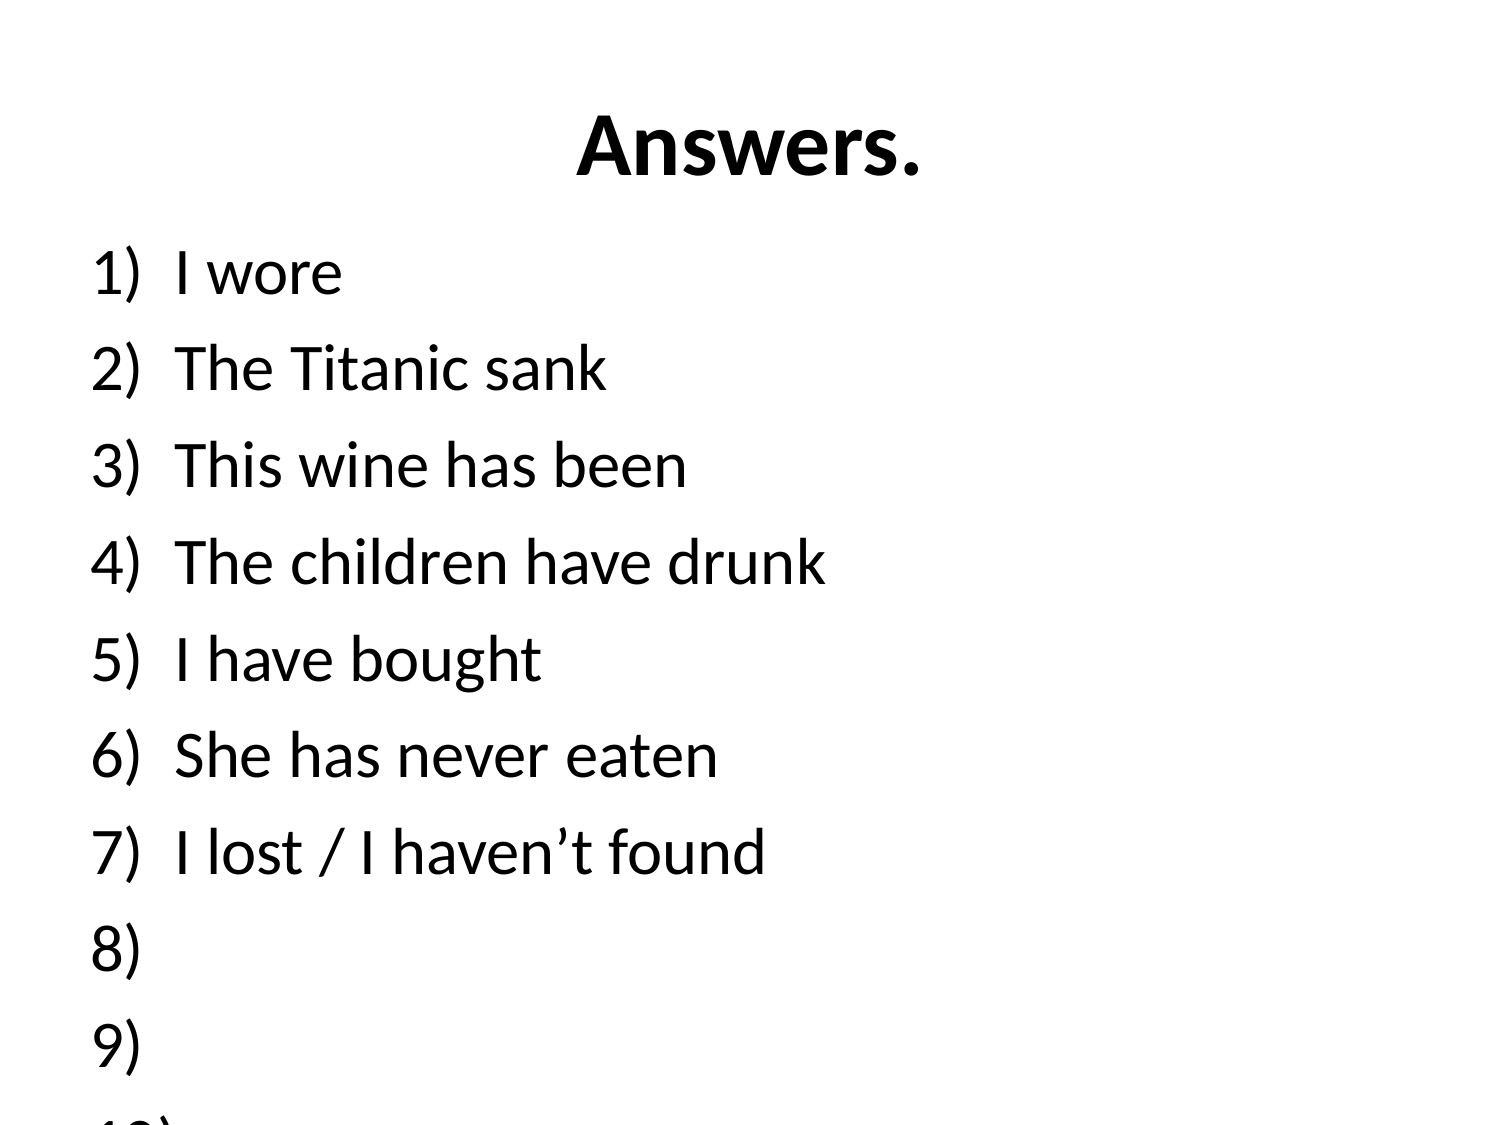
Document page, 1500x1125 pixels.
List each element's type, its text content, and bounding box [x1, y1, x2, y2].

title Answers. [75, 45, 1426, 219]
list I wore The Titanic sank This wine has been The children have drunk I have bought She has never eaten I lost / I haven’t found [75, 219, 1426, 1083]
